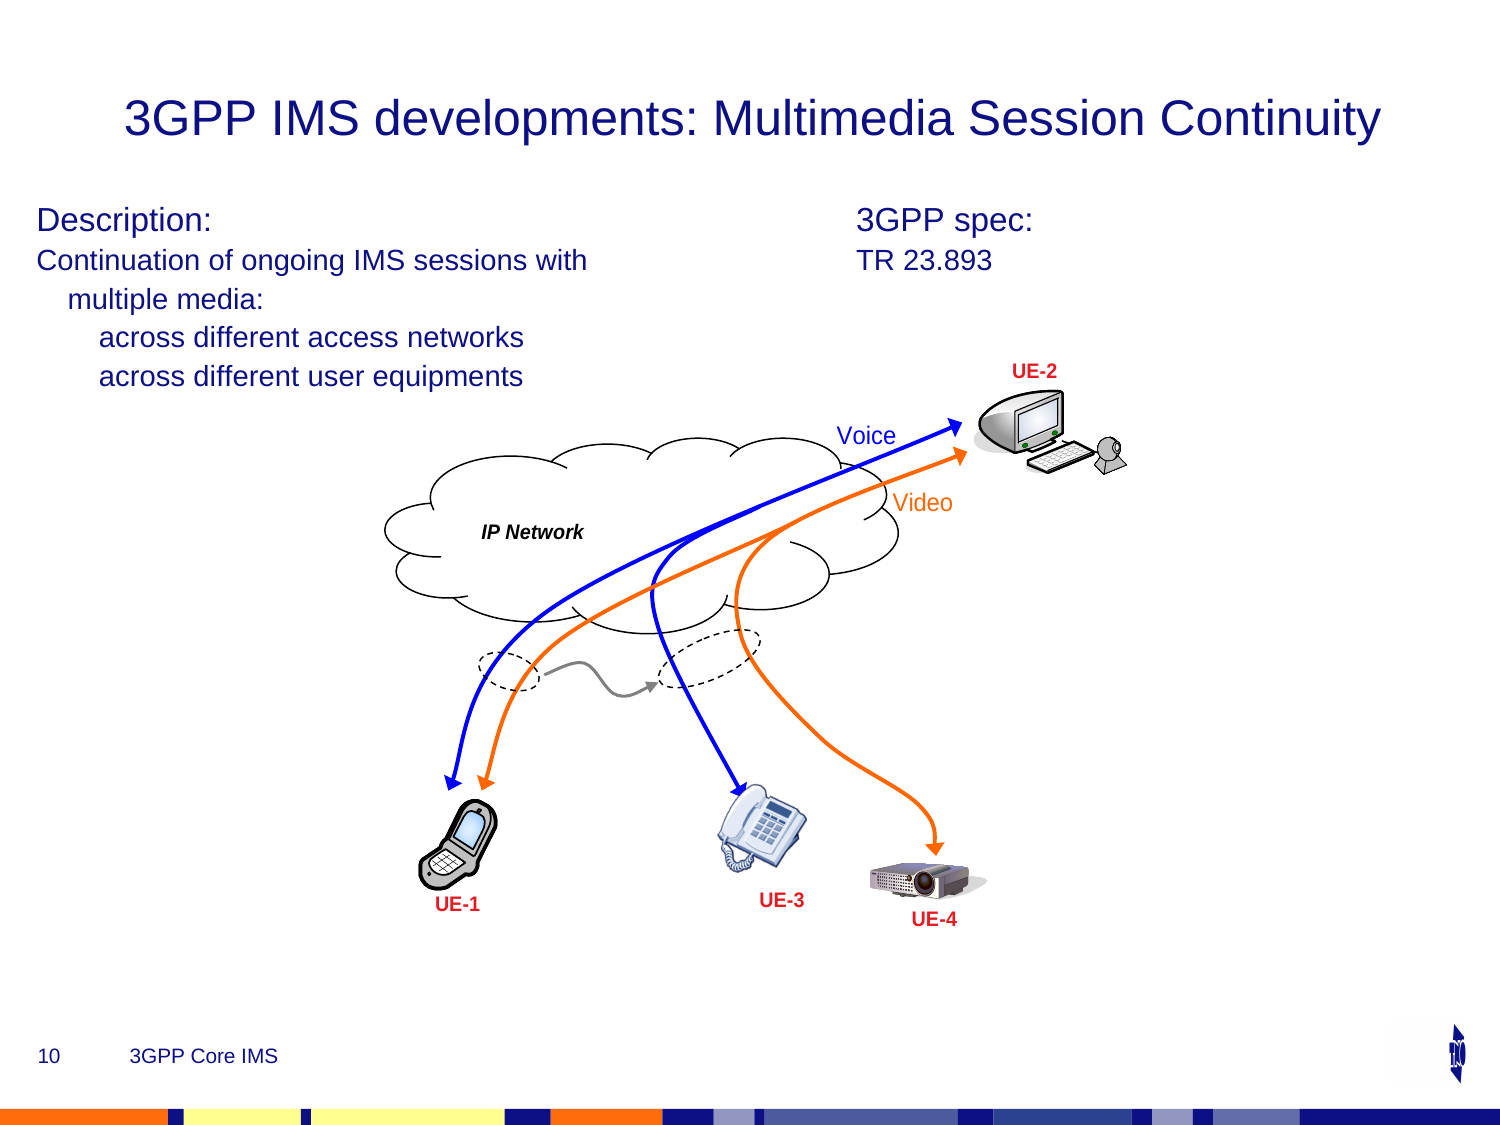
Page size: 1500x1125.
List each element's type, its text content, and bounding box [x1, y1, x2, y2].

text_box Description: Continuation of ongoing IMS sessions with multiple media: across different access networks across different user equipments [36, 194, 644, 587]
title 3GPP IMS developments: Multimedia Session Continuity [123, 90, 1412, 225]
picture [383, 350, 1130, 941]
text_box 3GPP spec: TR 23.893 [856, 194, 1464, 905]
